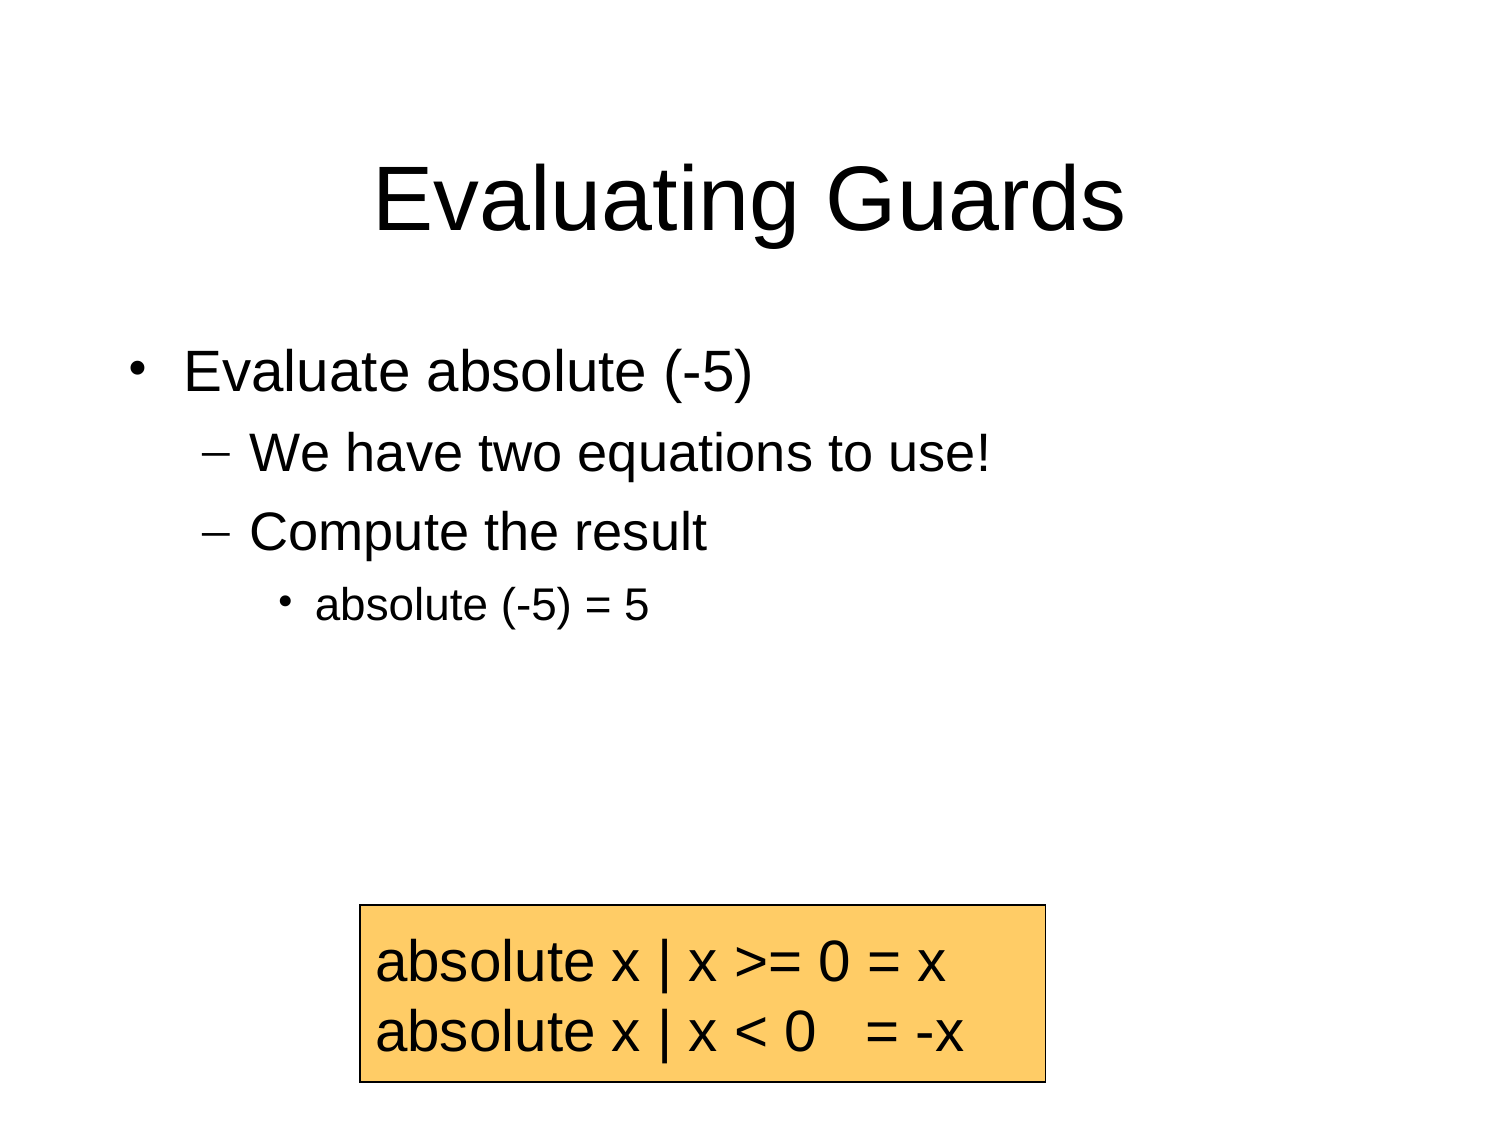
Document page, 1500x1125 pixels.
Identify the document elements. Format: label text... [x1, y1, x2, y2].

title Evaluating Guards [112, 99, 1388, 288]
list Evaluate absolute (-5) We have two equations to use! Compute the result absolute (-5) = 5 [112, 324, 1388, 1000]
text_box absolute x | x >= 0 = x absolute x | x < 0 = -x [360, 904, 1046, 1083]
